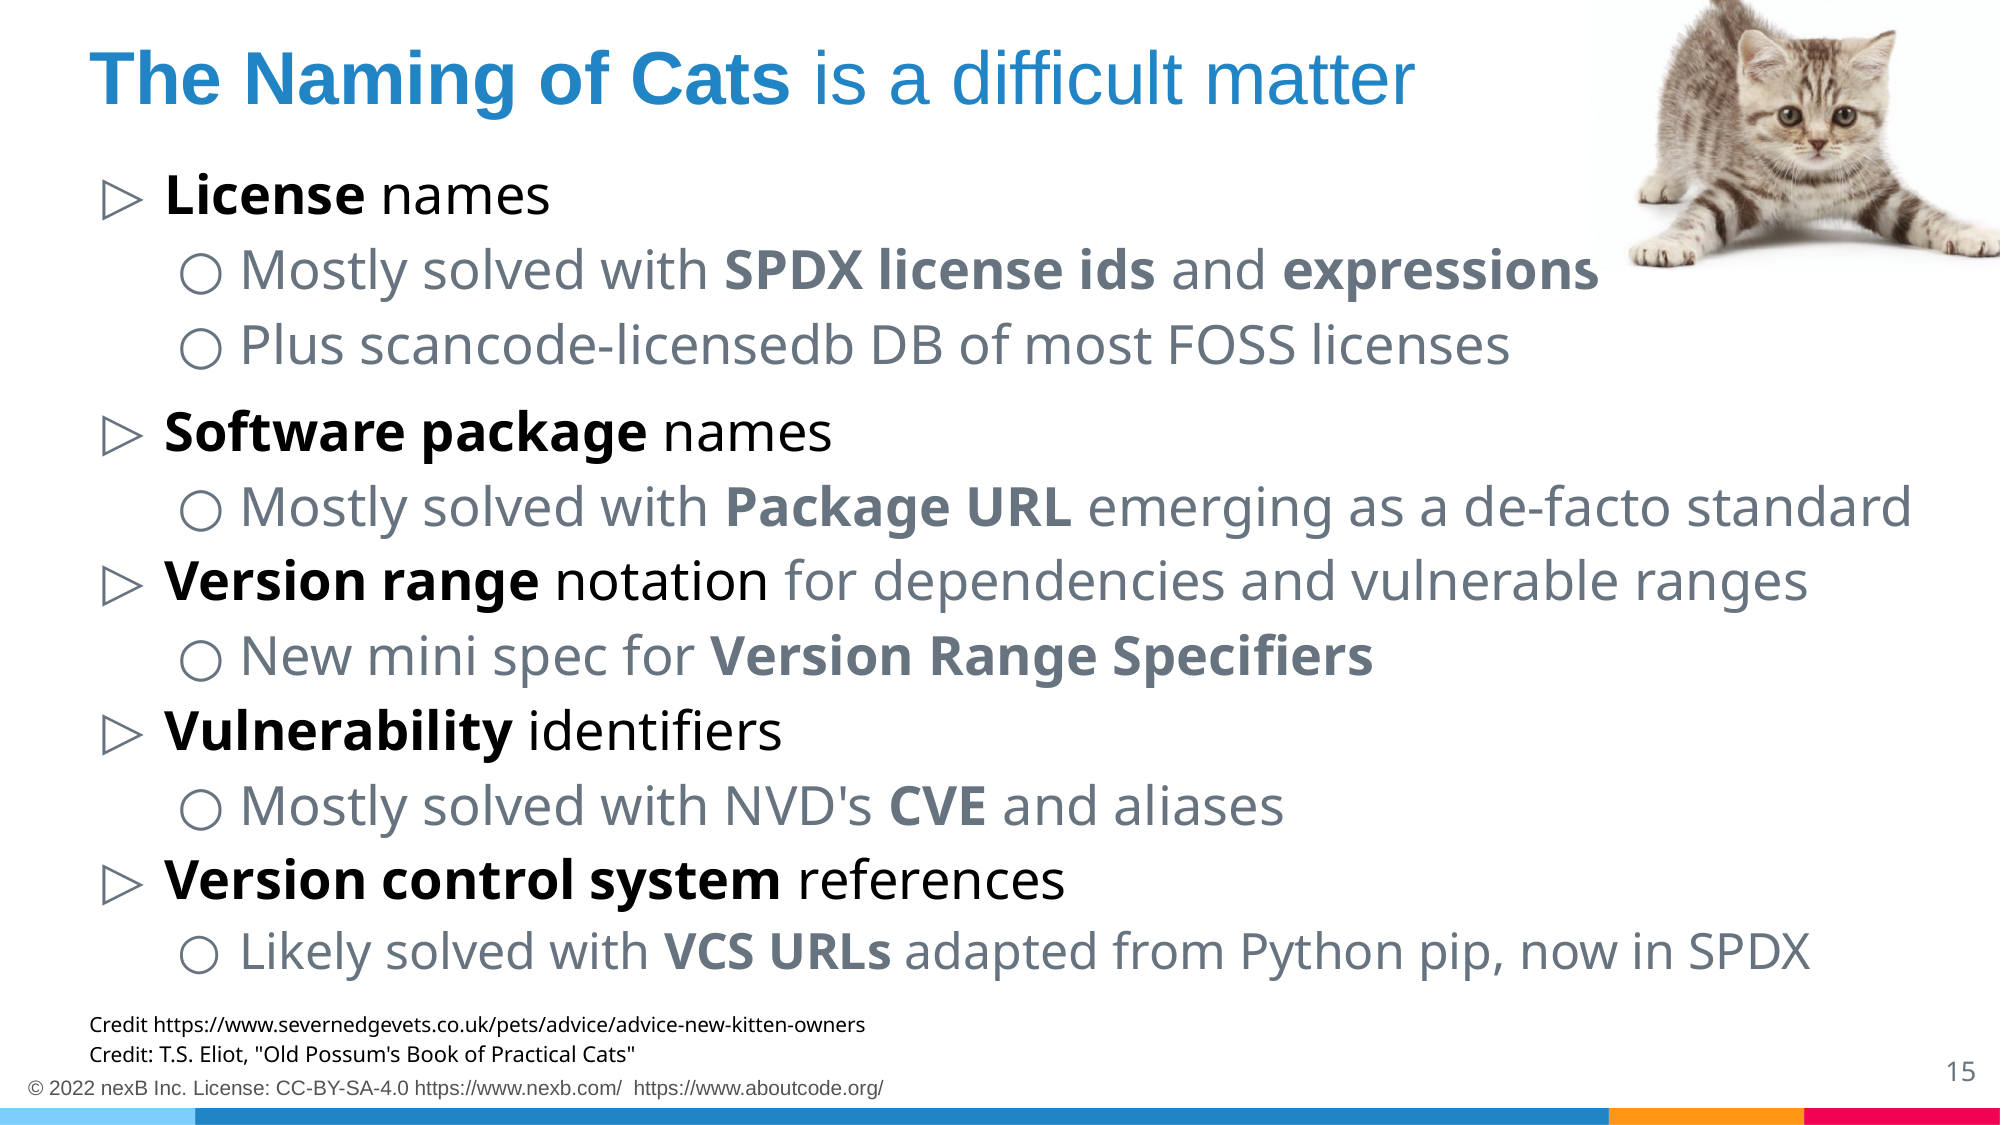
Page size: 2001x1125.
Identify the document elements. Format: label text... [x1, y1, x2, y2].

text_box <number> [1871, 1038, 1992, 1125]
text_box License names Mostly solved with SPDX license ids and expressions Plus scancode-licensedb DB of most FOSS licenses Software package names Mostly solved with Package URL emerging as a de-facto standard Version range notation for dependencies and vulnerable ranges New mini spec for Version Range Specifiers Vulnerability identifiers Mostly solved with NVD's CVE and aliases Version control system references Likely solved with VCS URLs adapted from Python pip, now in SPDX Credit https://www.severnedgevets.co.uk/pets/advice/advice-new-kitten-owners Credit: T.S. Eliot, "Old Possum's Book of Practical Cats" [74, 135, 1953, 679]
text_box The Naming of Cats is a difficult matter [74, 21, 1925, 135]
picture [1590, 0, 2000, 270]
